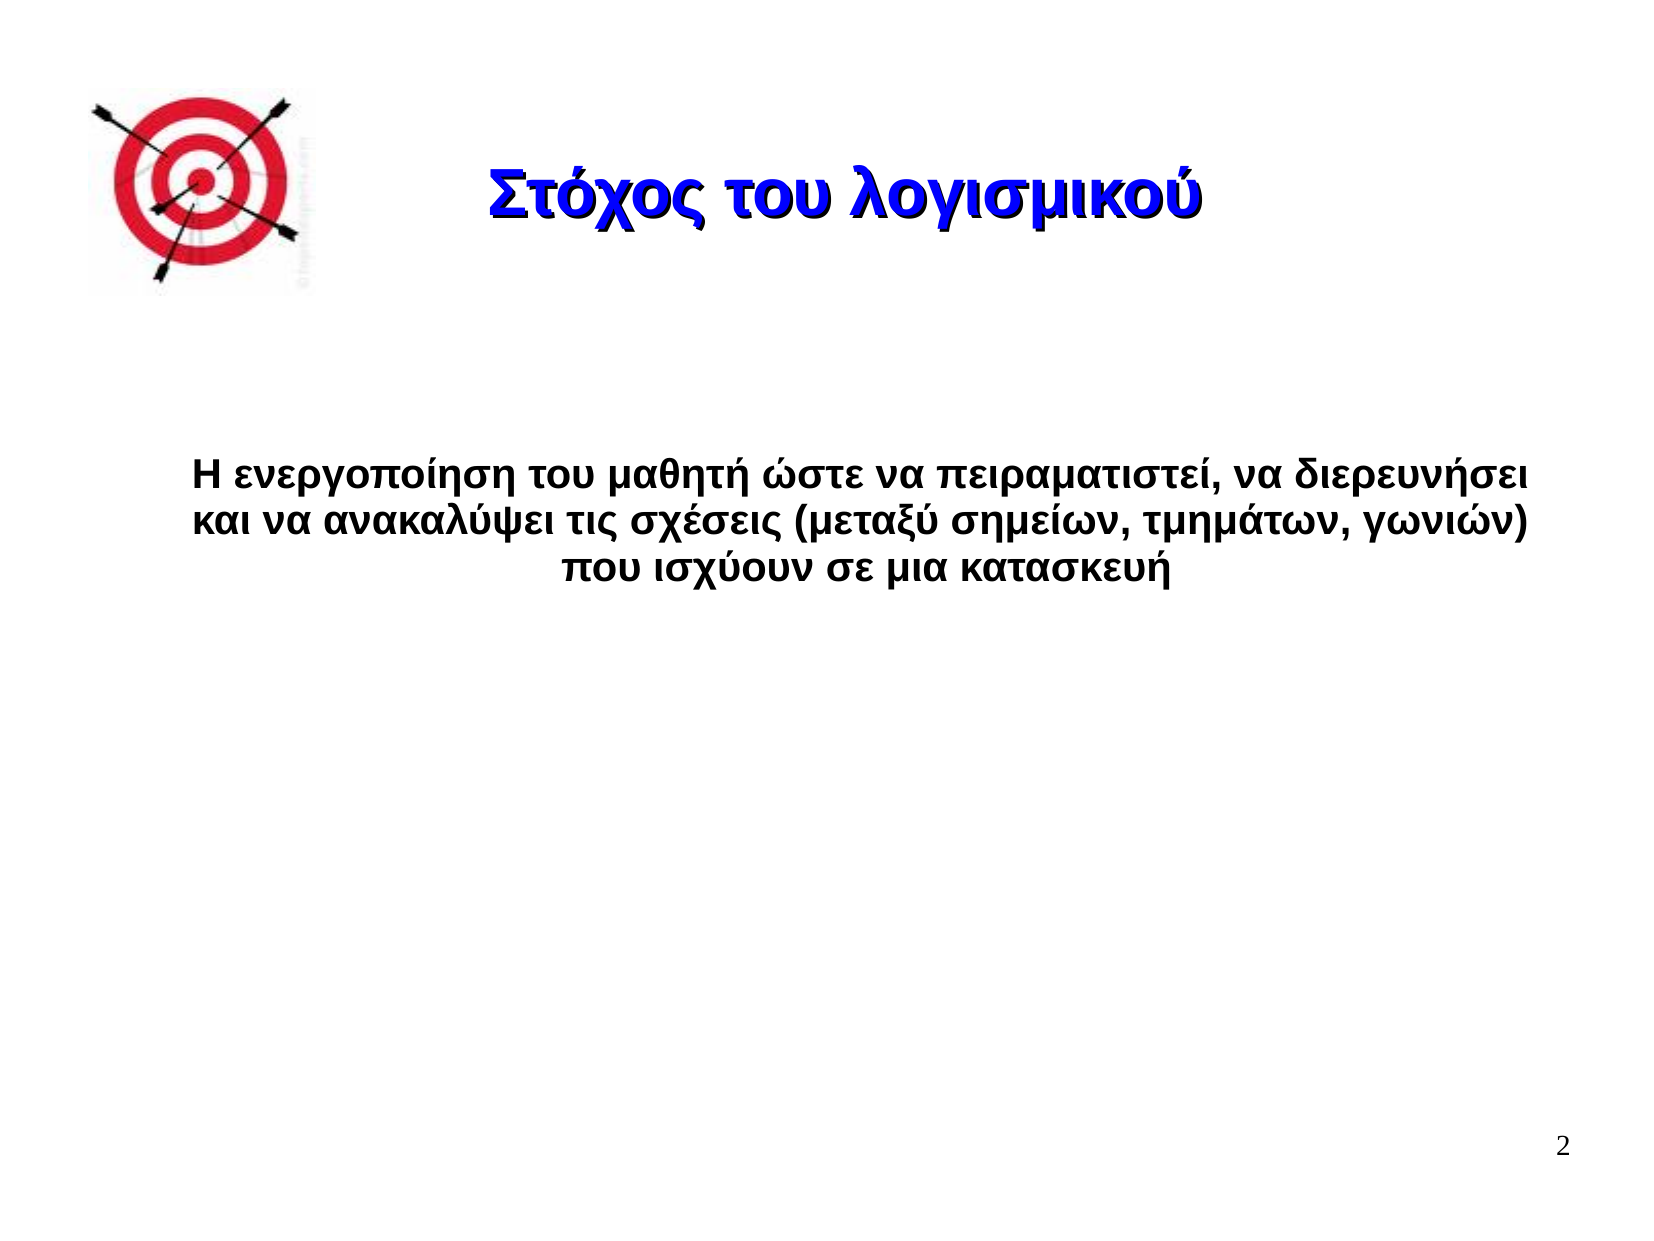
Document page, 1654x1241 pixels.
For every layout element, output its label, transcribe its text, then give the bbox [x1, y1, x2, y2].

text_box Στόχος του λογισμικού [472, 147, 1215, 237]
picture [88, 88, 316, 296]
text_box Η ενεργοποίηση του μαθητή ώστε να πειραματιστεί, να διερευνήσει και να ανακαλύψει τις σχέσεις (μεταξύ σημείων, τμημάτων, γωνιών) που ισχύουν σε μια κατασκευή [177, 442, 1554, 621]
